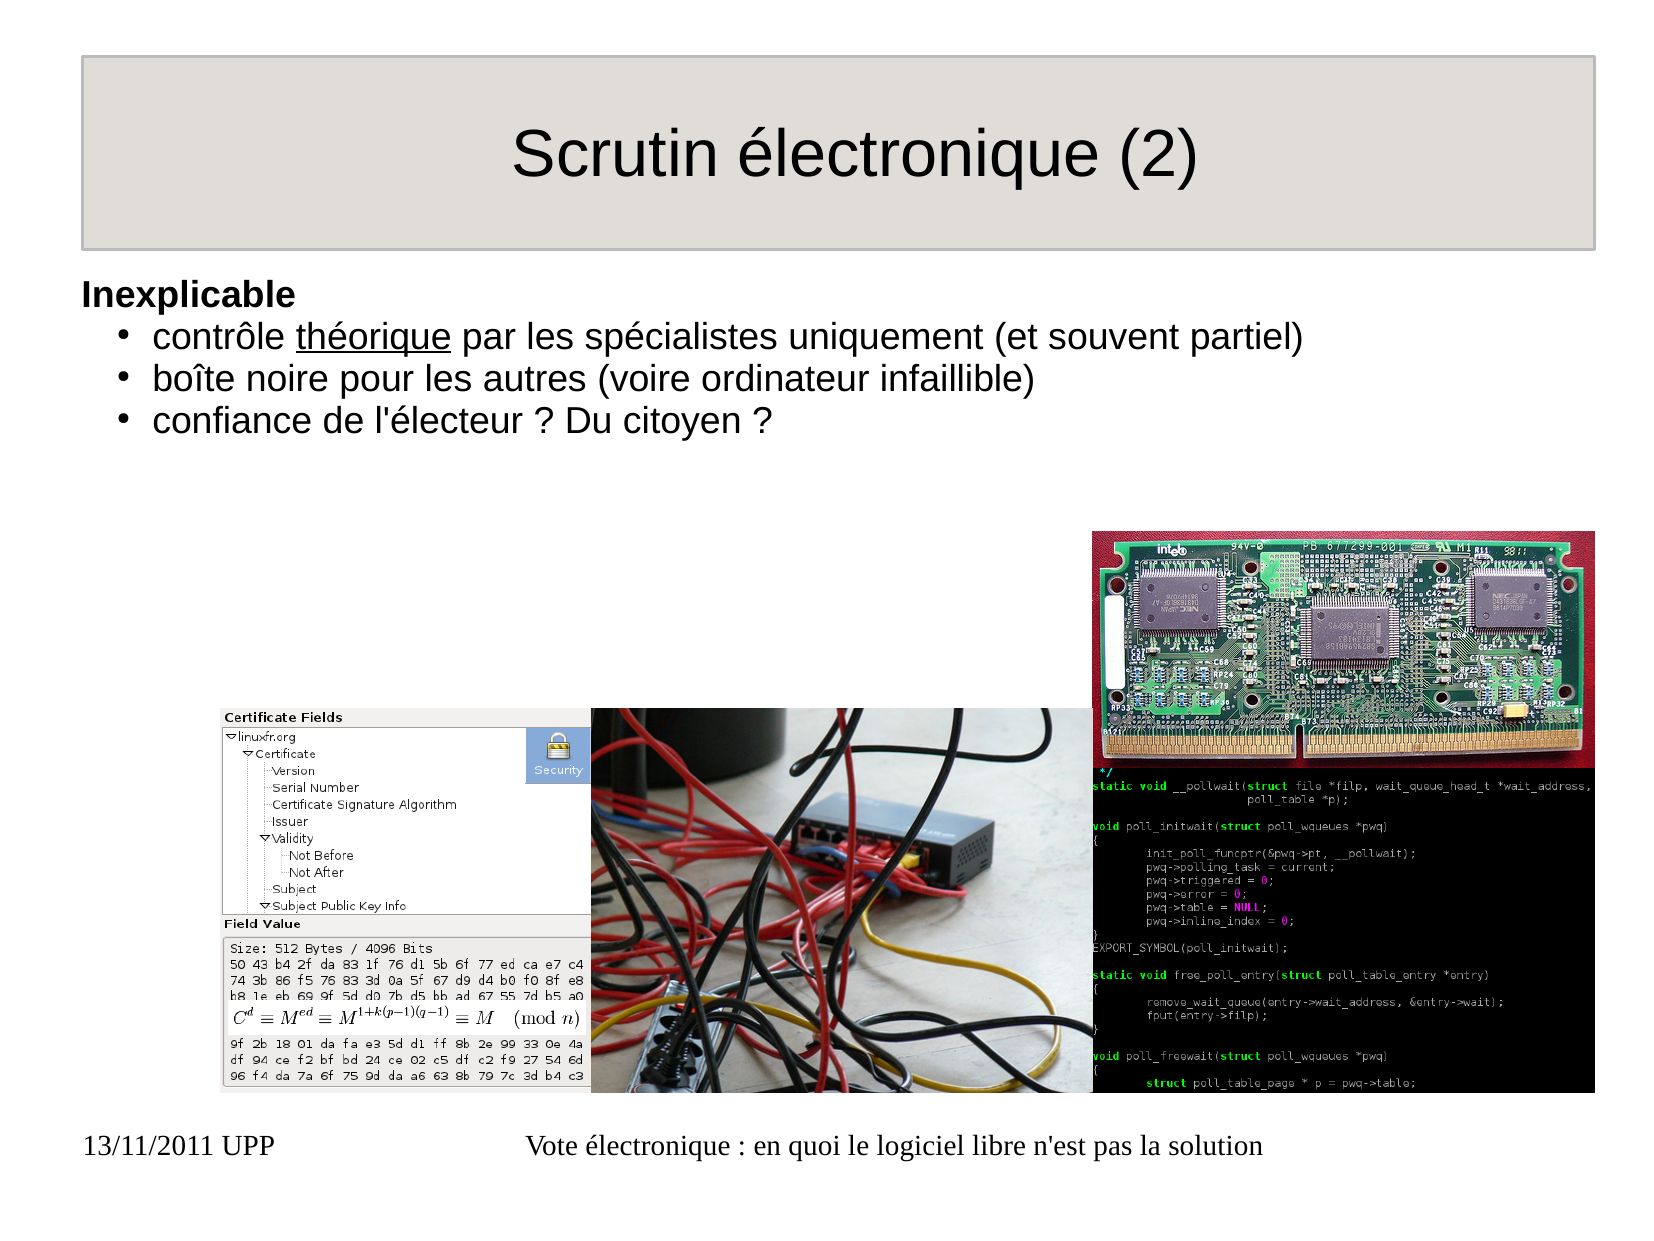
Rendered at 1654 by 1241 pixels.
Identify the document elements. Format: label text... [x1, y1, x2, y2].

text_box Inexplicable contrôle théorique par les spécialistes uniquement (et souvent partiel) boîte noire pour les autres (voire ordinateur infaillible) confiance de l'électeur ? Du citoyen ? [66, 265, 1536, 469]
title Scrutin électronique (2) [82, 56, 1595, 250]
picture [220, 531, 1595, 1093]
